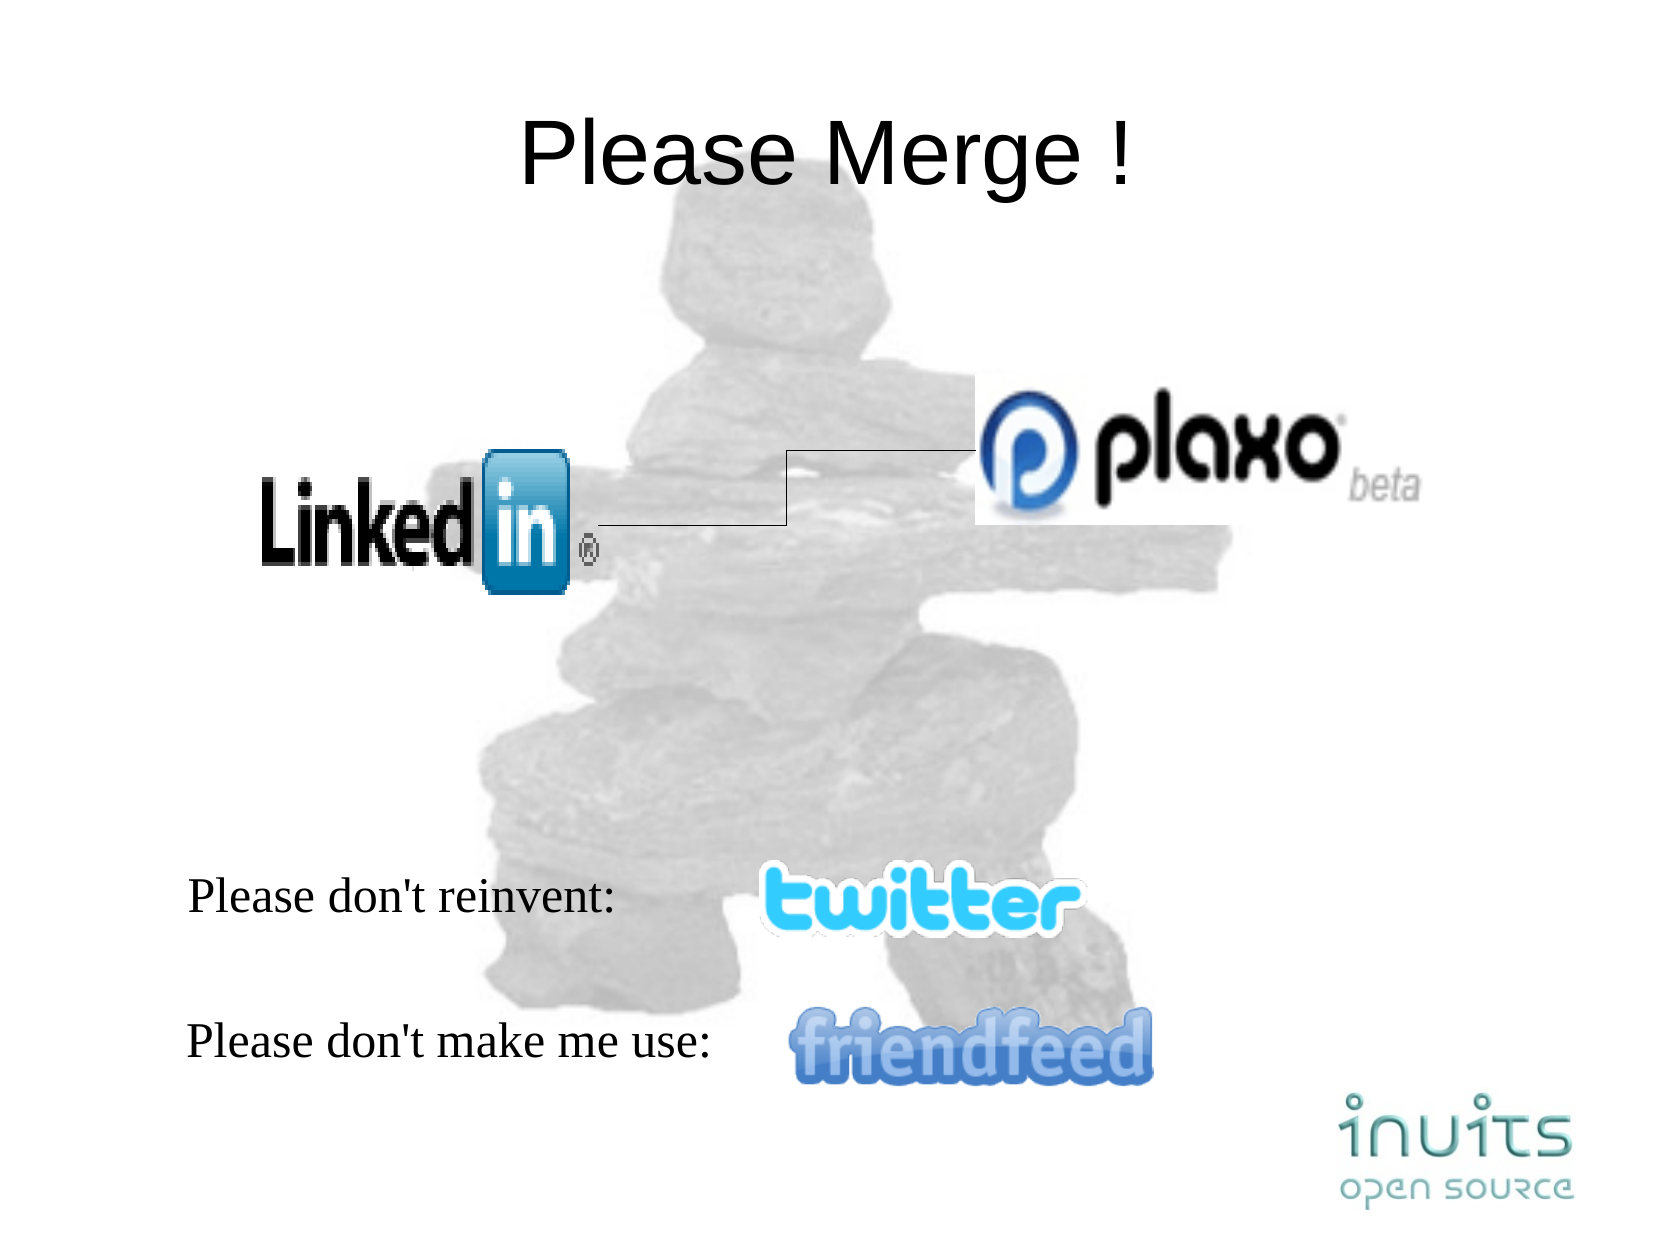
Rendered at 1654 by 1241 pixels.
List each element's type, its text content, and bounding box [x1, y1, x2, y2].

title Please Merge ! [82, 49, 1571, 257]
text_box Please don't make me use: [186, 1012, 713, 1082]
text_box Please don't reinvent: [187, 868, 618, 938]
picture [262, 257, 1426, 1120]
picture [1337, 1087, 1576, 1210]
